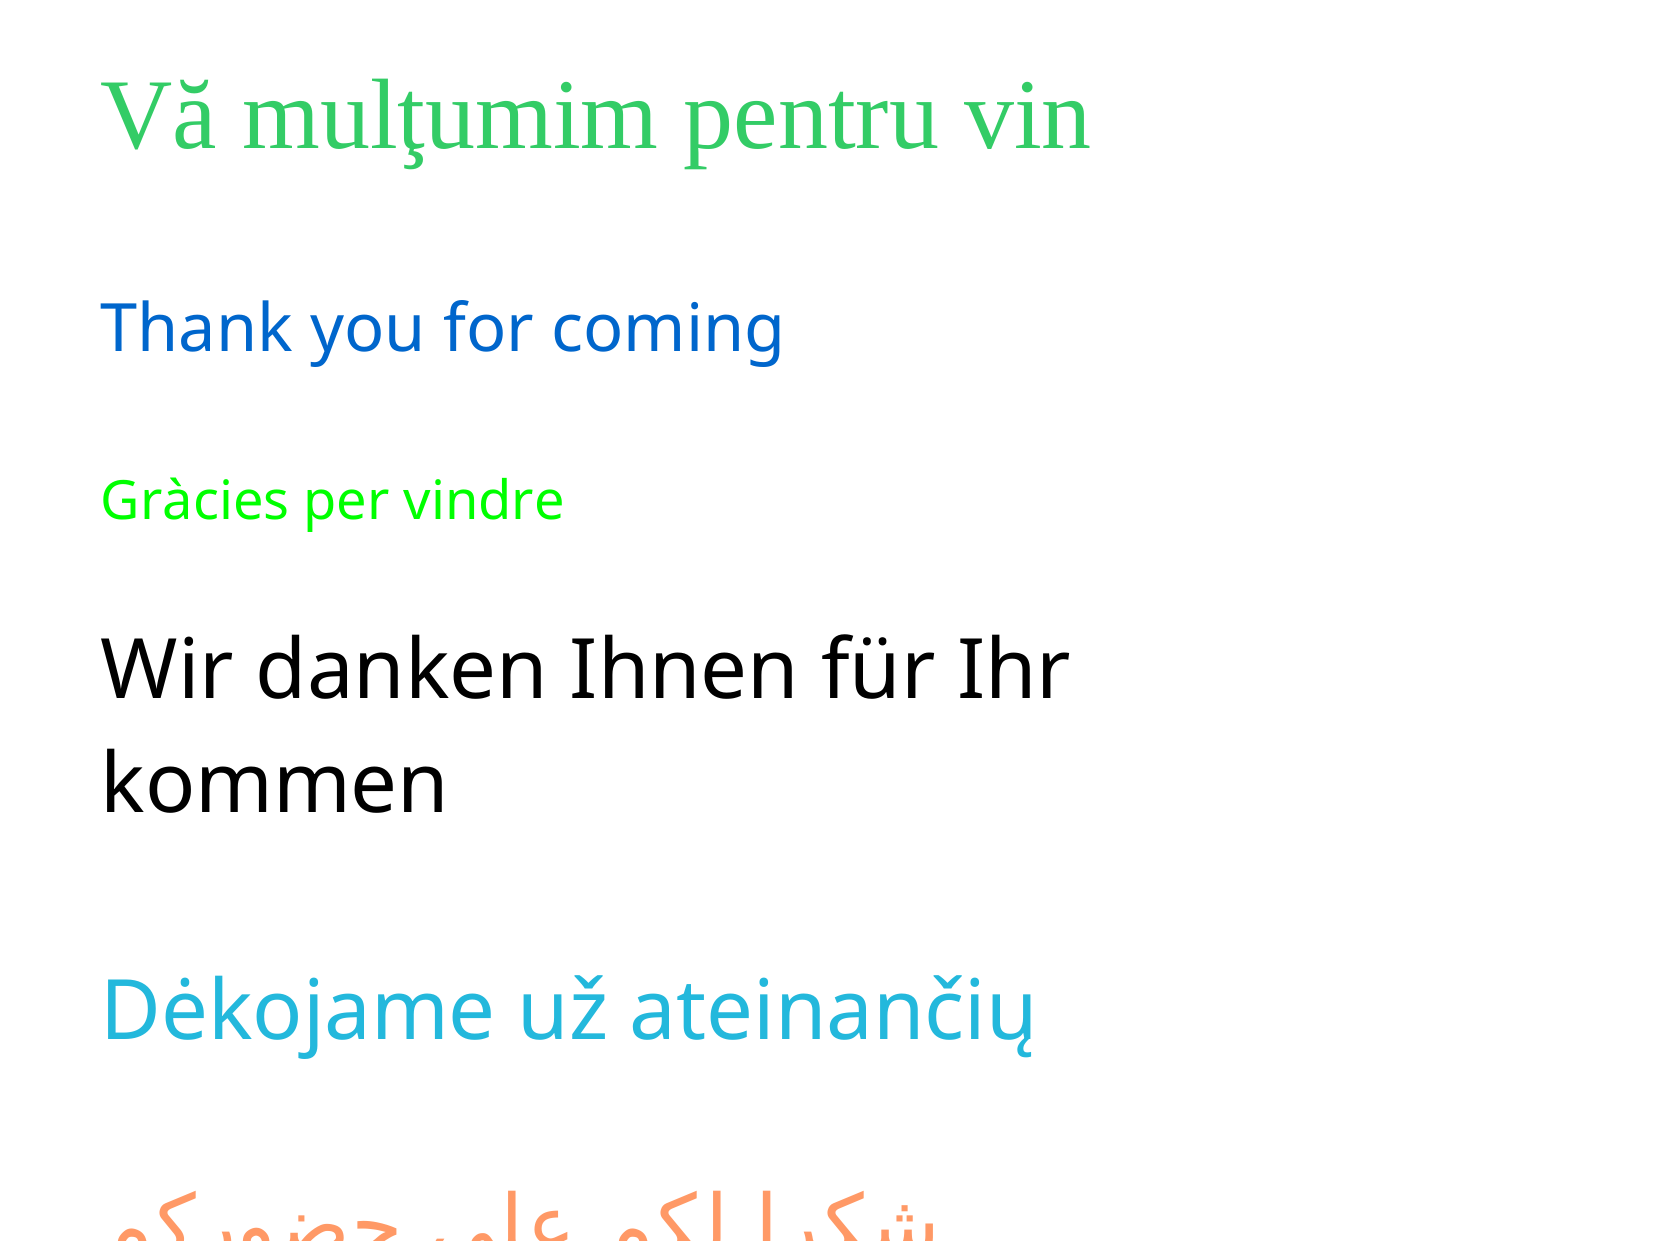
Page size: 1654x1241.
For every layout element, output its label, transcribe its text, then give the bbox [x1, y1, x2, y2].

text_box Vă mulţumim pentru vin Thank you for coming Gràcies per vindre Wir danken Ihnen für Ihr kommen Dėkojame už ateinančių شكرا لكم على حضوركم [100, 59, 1388, 1241]
